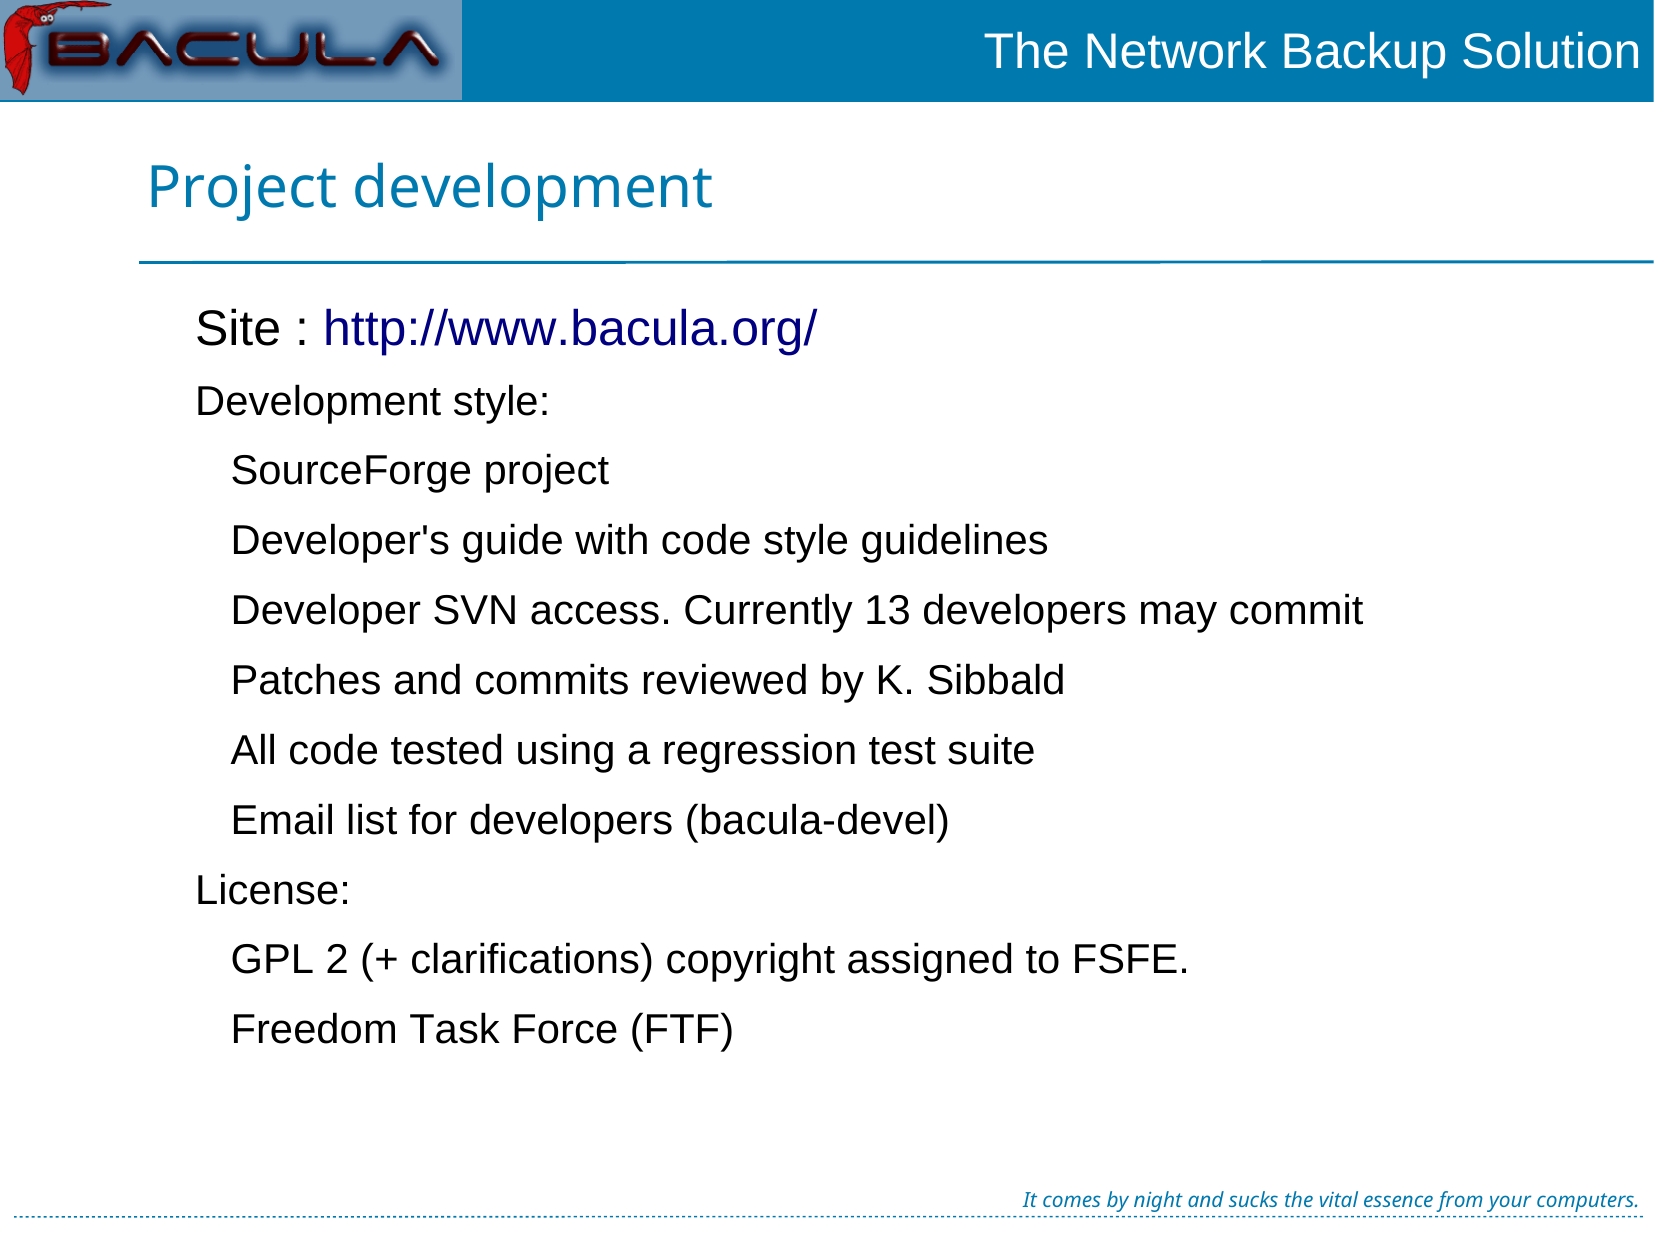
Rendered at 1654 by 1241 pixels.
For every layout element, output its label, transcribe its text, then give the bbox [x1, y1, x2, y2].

picture [0, 0, 461, 99]
title Project development [146, 120, 1498, 226]
list Site : http://www.bacula.org/ Development style: SourceForge project Developer's guide with code style guidelines Developer SVN access. Currently 13 developers may commit Patches and commits reviewed by K. Sibbald All code tested using a regression test suite Email list for developers (bacula-devel) License: GPL 2 (+ clarifications) copyright assigned to FSFE. Freedom Task Force (FTF) [136, 300, 1538, 1175]
